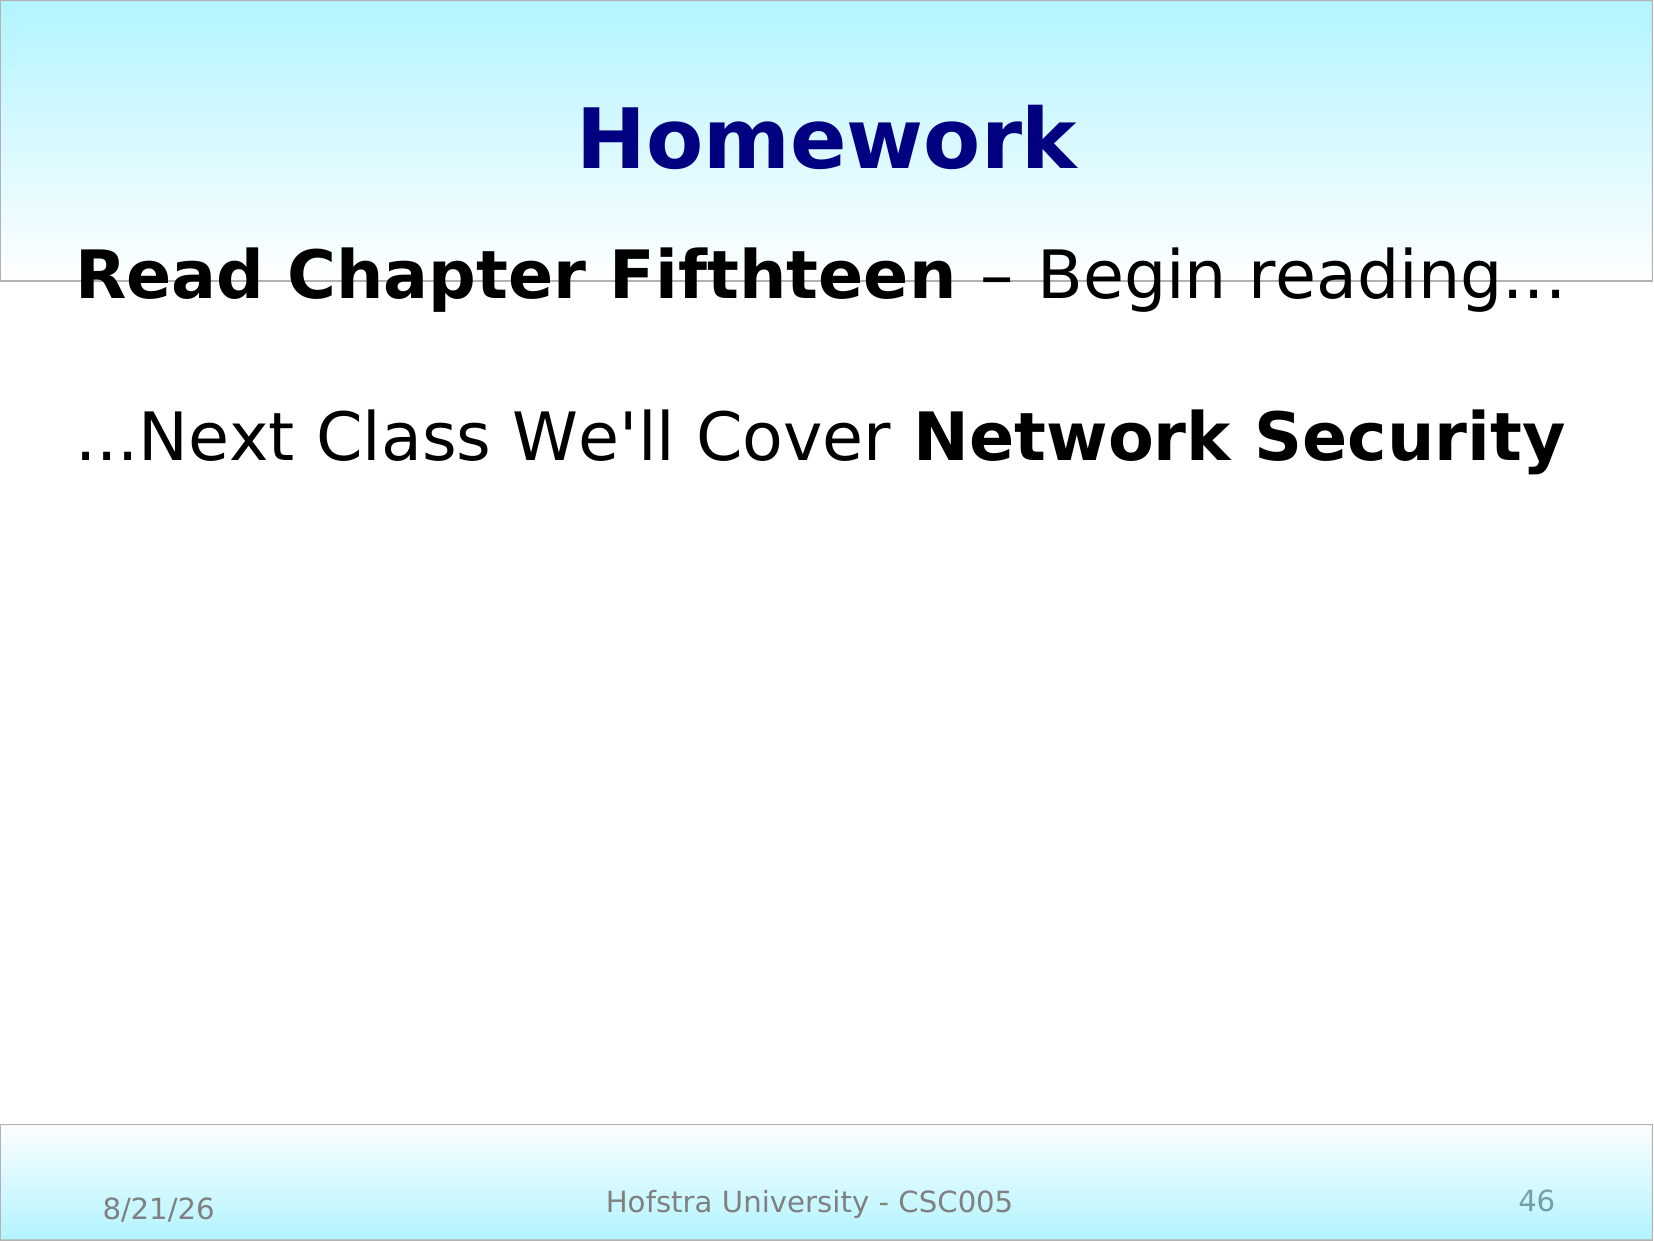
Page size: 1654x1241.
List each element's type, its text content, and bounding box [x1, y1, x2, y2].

title Homework [78, 10, 1576, 236]
list Read Chapter Fifthteen – Begin reading... ...Next Class We'll Cover Network Security [75, 236, 1613, 1034]
